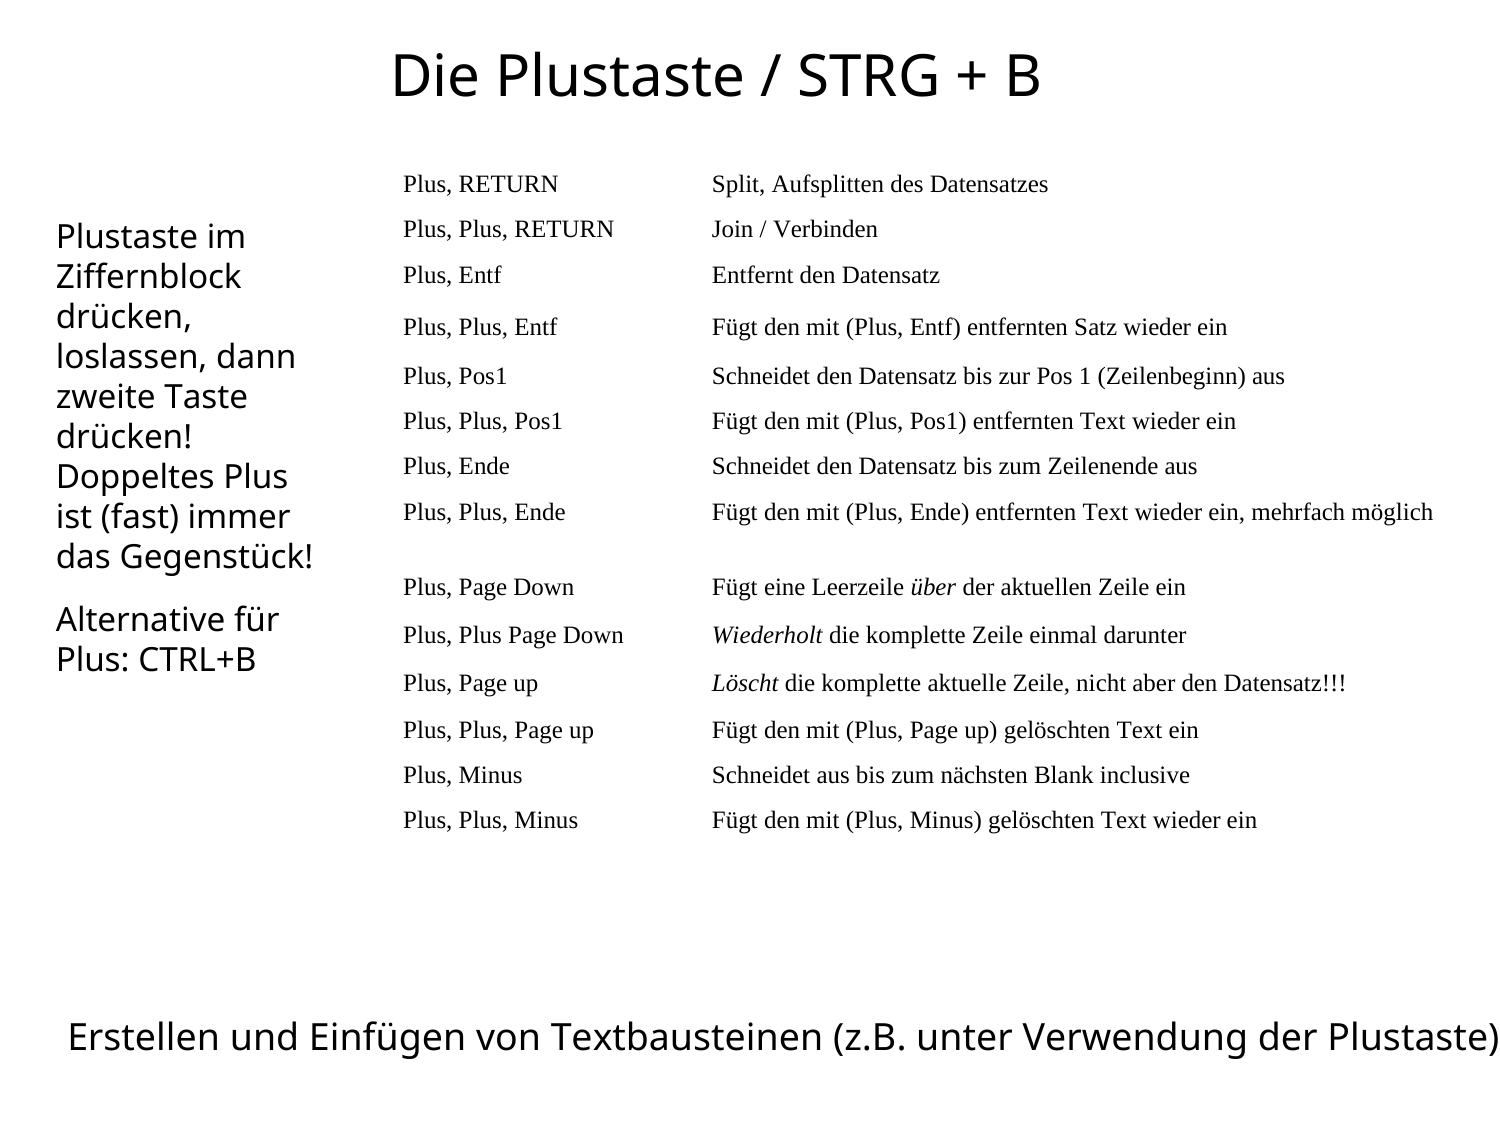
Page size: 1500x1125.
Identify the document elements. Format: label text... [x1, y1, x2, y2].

table_cell Plus, Plus, Pos1 [388, 398, 697, 444]
text_box Plustaste im Ziffernblock drücken, loslassen, dann zweite Taste drücken! Doppeltes Plus ist (fast) immer das Gegenstück! Alternative für Plus: CTRL+B [41, 207, 345, 686]
table_cell Löscht die komplette aktuelle Zeile, nicht aber den Datensatz!!! [697, 660, 1459, 707]
table_cell Plus, Plus, Minus [388, 797, 697, 842]
table_cell Entfernt den Datensatz [697, 252, 1459, 304]
title Die Plustaste / STRG + B [41, 0, 1392, 167]
table_cell Fügt den mit (Plus, Ende) entfernten Text wieder ein, mehrfach möglich [697, 489, 1459, 564]
table_header Plus, RETURN [388, 160, 697, 206]
table_cell Plus, Plus, Entf [388, 304, 697, 353]
table_cell Plus, Page up [388, 660, 697, 707]
text_box Erstellen und Einfügen von Textbausteinen (z.B. unter Verwendung der Plustaste) [52, 1005, 1500, 1066]
table_cell Schneidet den Datensatz bis zum Zeilenende aus [697, 444, 1459, 489]
table_cell Plus, Page Down [388, 564, 697, 612]
table_cell Fügt eine Leerzeile über der aktuellen Zeile ein [697, 564, 1459, 612]
table_cell Plus, Plus, Page up [388, 707, 697, 752]
table_cell Join / Verbinden [697, 206, 1459, 252]
table_cell Plus, Minus [388, 752, 697, 797]
table_cell Plus, Plus, RETURN [388, 206, 697, 252]
table_cell Plus, Plus Page Down [388, 612, 697, 660]
table_cell Plus, Pos1 [388, 353, 697, 398]
table_cell Schneidet den Datensatz bis zur Pos 1 (Zeilenbeginn) aus [697, 353, 1459, 398]
table_cell Plus, Entf [388, 252, 697, 304]
table_header Split, Aufsplitten des Datensatzes [697, 160, 1459, 206]
table_cell Schneidet aus bis zum nächsten Blank inclusive [697, 752, 1459, 797]
table_cell Plus, Ende [388, 444, 697, 489]
table_cell Fügt den mit (Plus, Page up) gelöschten Text ein [697, 707, 1459, 752]
table_cell Wiederholt die komplette Zeile einmal darunter [697, 612, 1459, 660]
table_cell Fügt den mit (Plus, Pos1) entfernten Text wieder ein [697, 398, 1459, 444]
table_cell Fügt den mit (Plus, Entf) entfernten Satz wieder ein [697, 304, 1459, 353]
table_cell Fügt den mit (Plus, Minus) gelöschten Text wieder ein [697, 797, 1459, 842]
table_cell Plus, Plus, Ende [388, 489, 697, 564]
